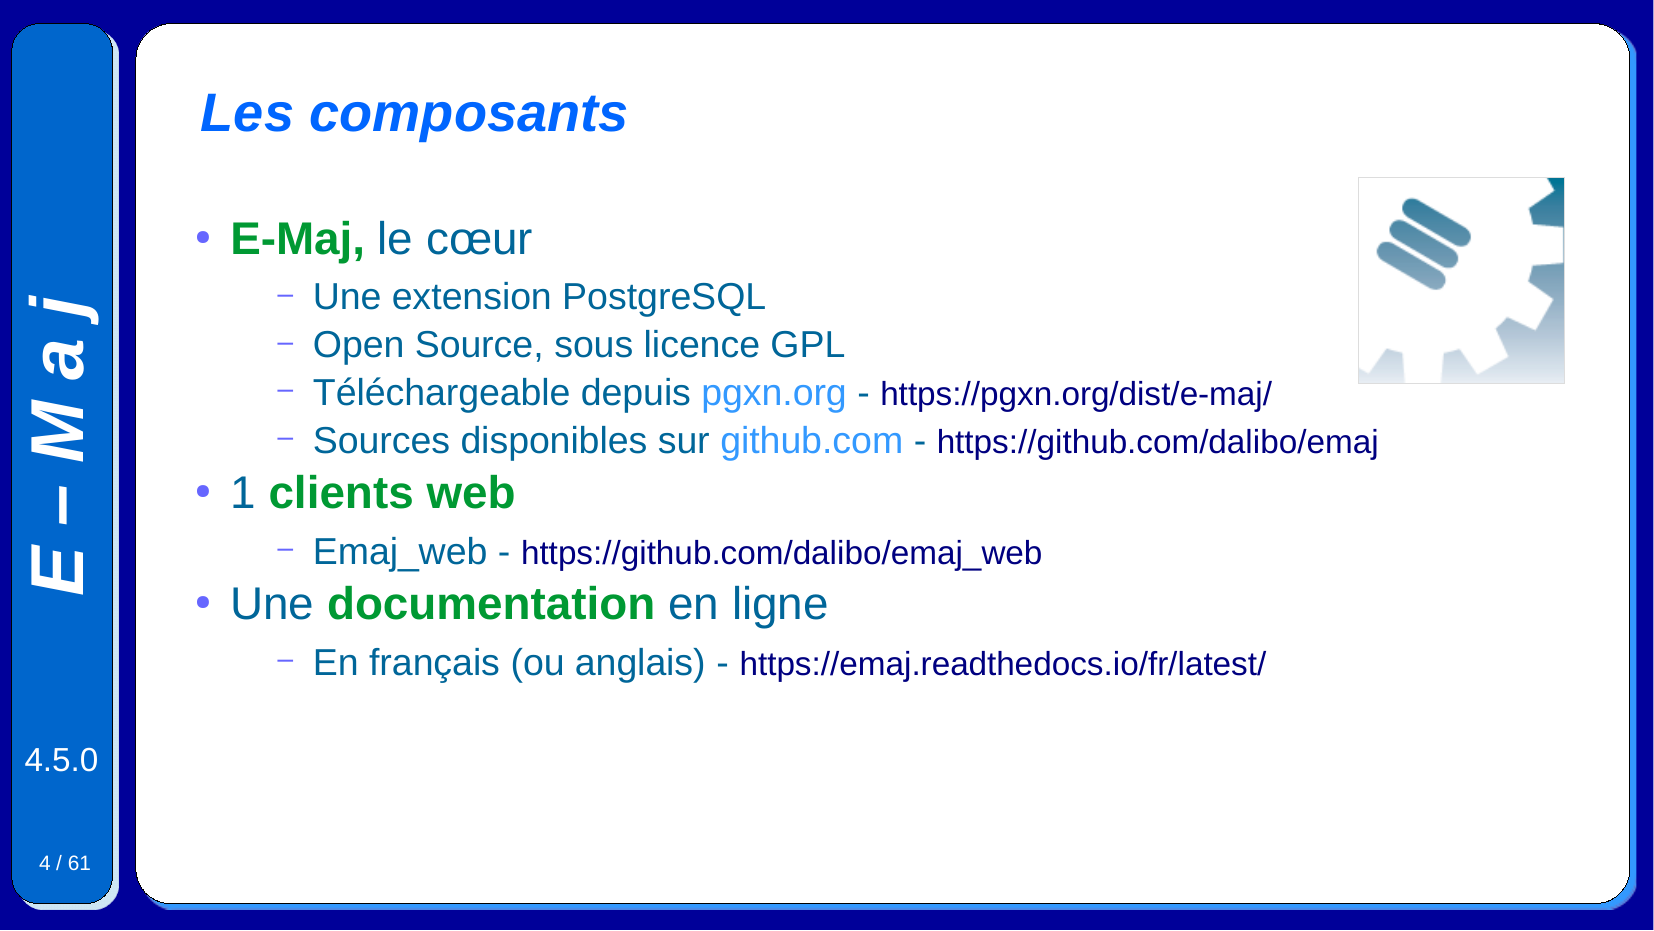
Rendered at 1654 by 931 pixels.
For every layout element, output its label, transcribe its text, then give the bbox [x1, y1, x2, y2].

list E-Maj, le cœur Une extension PostgreSQL Open Source, sous licence GPL Téléchargeable depuis pgxn.org - https://pgxn.org/dist/e-maj/ Sources disponibles sur github.com - https://github.com/dalibo/emaj 1 clients web Emaj_web - https://github.com/dalibo/emaj_web Une documentation en ligne En français (ou anglais) - https://emaj.readthedocs.io/fr/latest/ [177, 212, 1587, 804]
picture [1358, 177, 1565, 384]
title Les composants [200, 34, 1575, 191]
